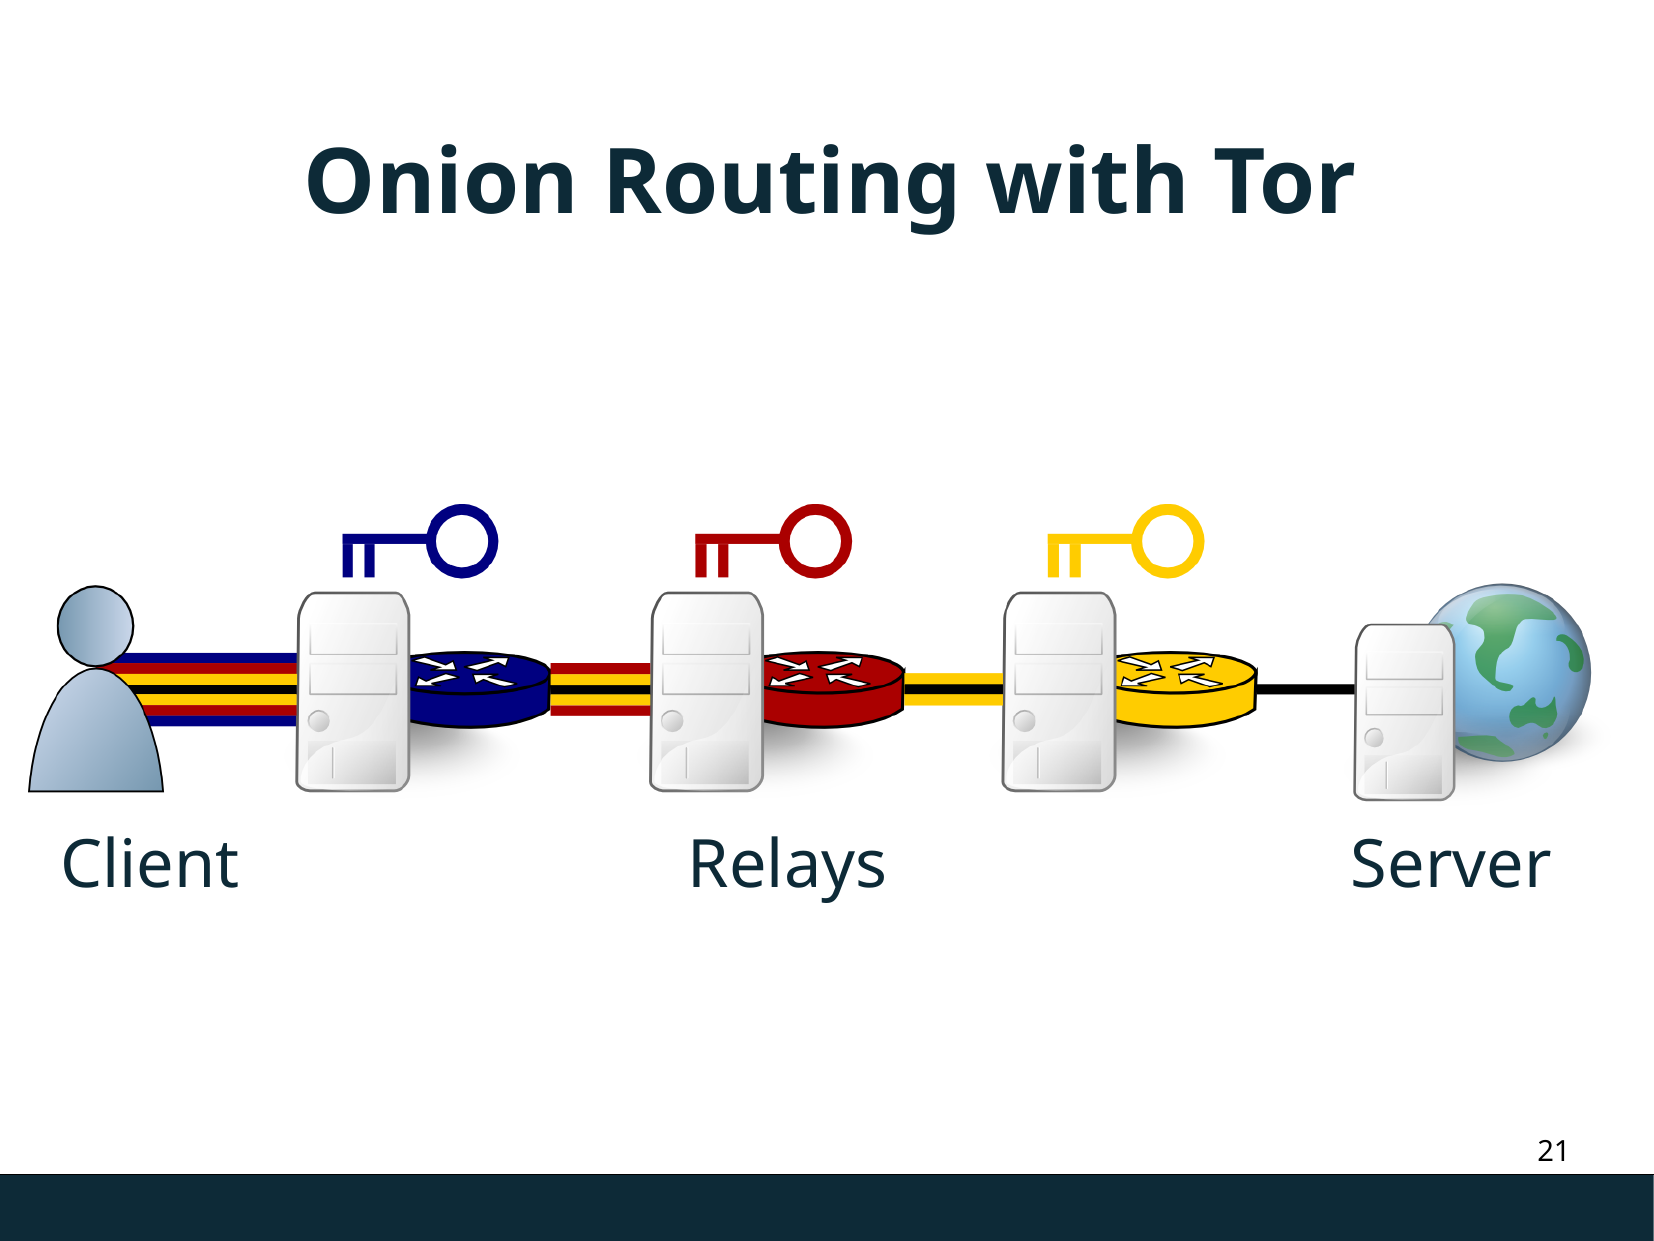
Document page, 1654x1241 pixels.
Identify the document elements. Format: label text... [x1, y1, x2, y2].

picture [28, 504, 1611, 806]
text_box Client [45, 809, 271, 901]
title Onion Routing with Tor [86, 74, 1575, 282]
text_box Server [1336, 809, 1591, 901]
text_box Relays [672, 809, 931, 901]
